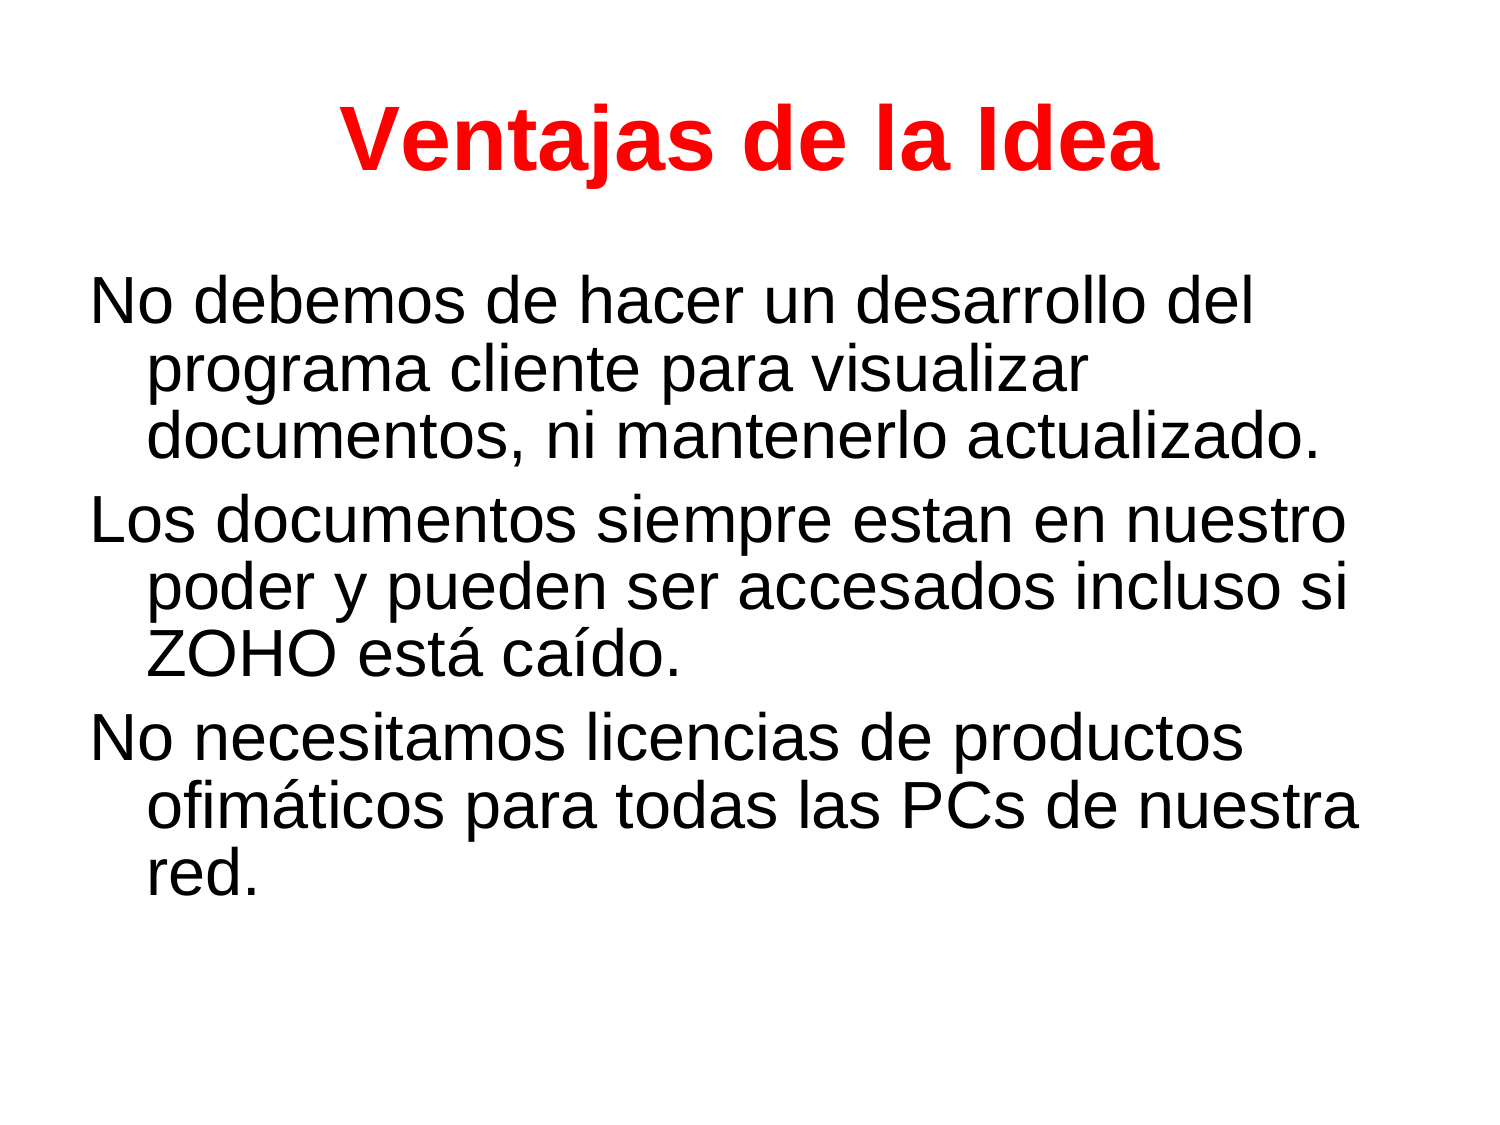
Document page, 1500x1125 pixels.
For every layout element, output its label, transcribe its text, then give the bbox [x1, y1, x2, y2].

title Ventajas de la Idea [75, 45, 1426, 233]
list No debemos de hacer un desarrollo del programa cliente para visualizar documentos, ni mantenerlo actualizado. Los documentos siempre estan en nuestro poder y pueden ser accesados incluso si ZOHO está caído. No necesitamos licencias de productos ofimáticos para todas las PCs de nuestra red. [75, 262, 1426, 1048]
